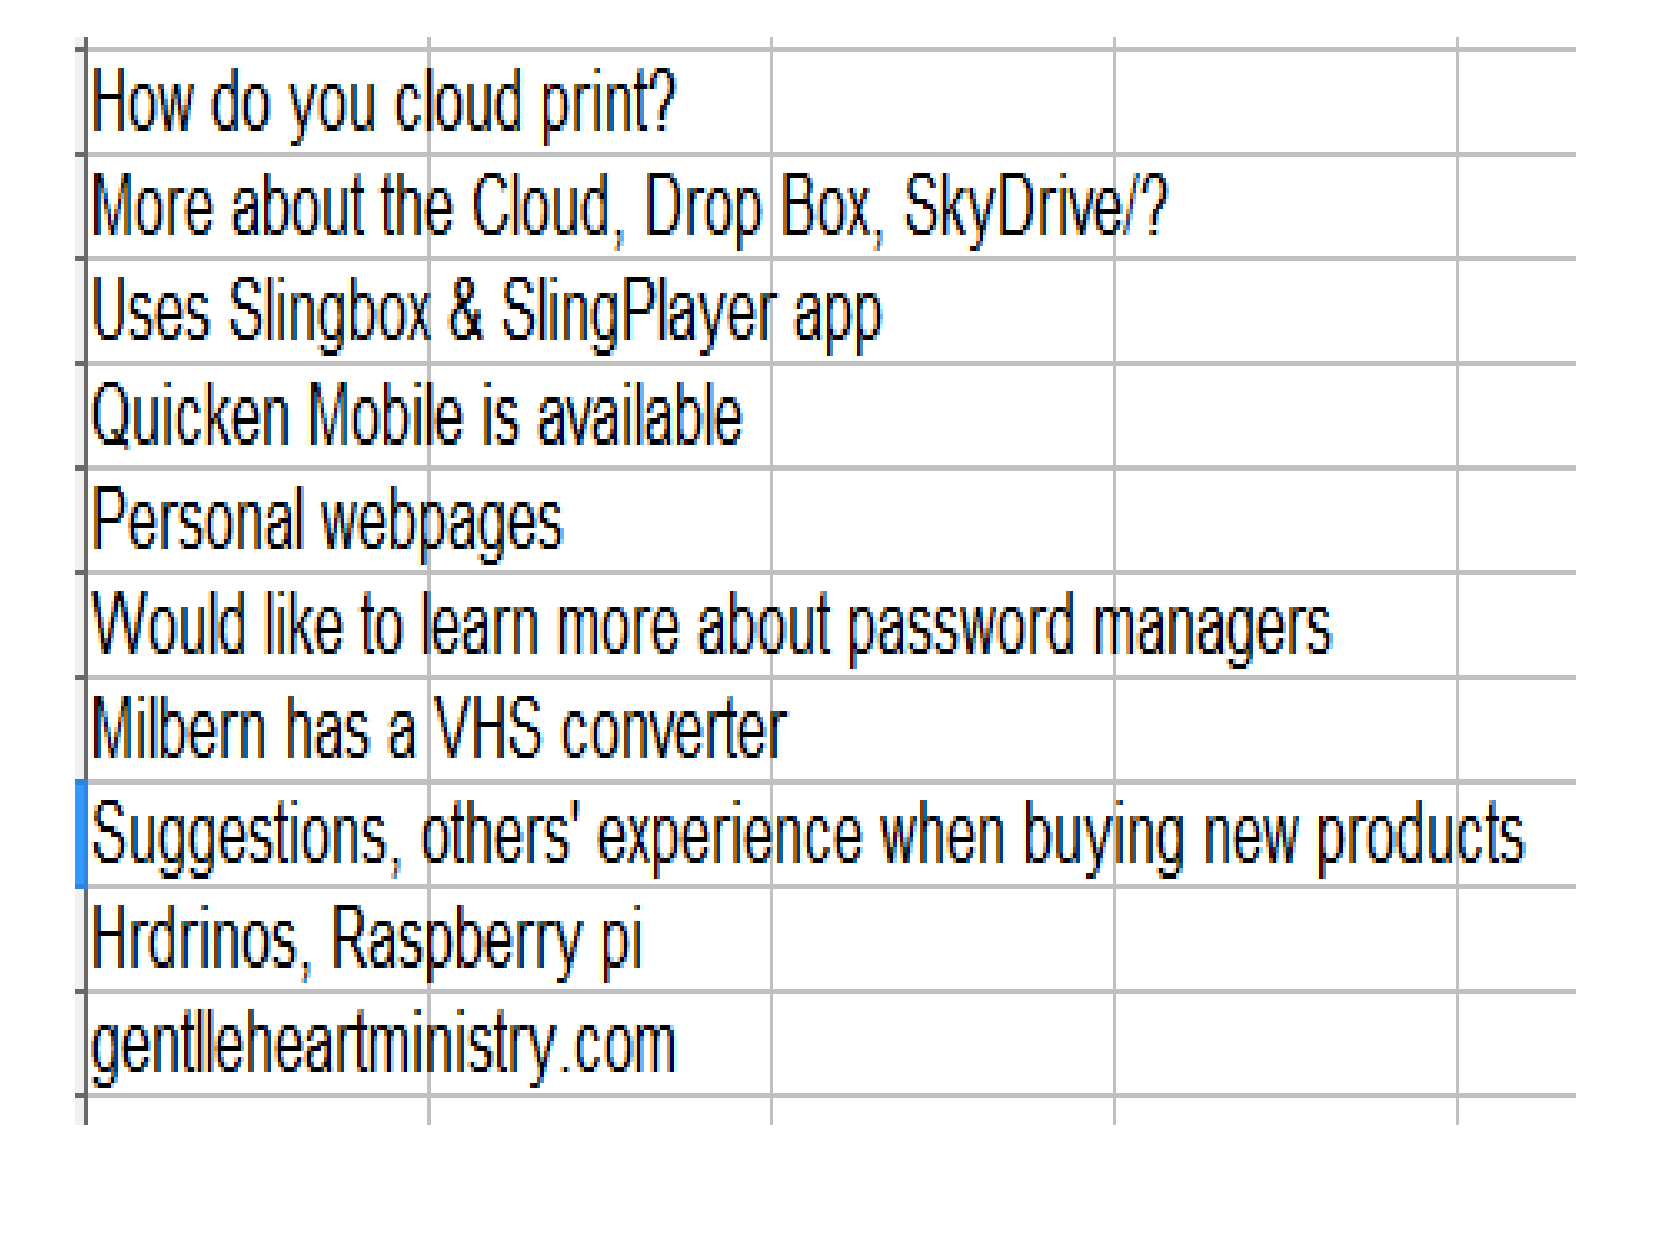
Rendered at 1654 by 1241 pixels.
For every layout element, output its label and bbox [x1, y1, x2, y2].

picture [75, 37, 1576, 1126]
